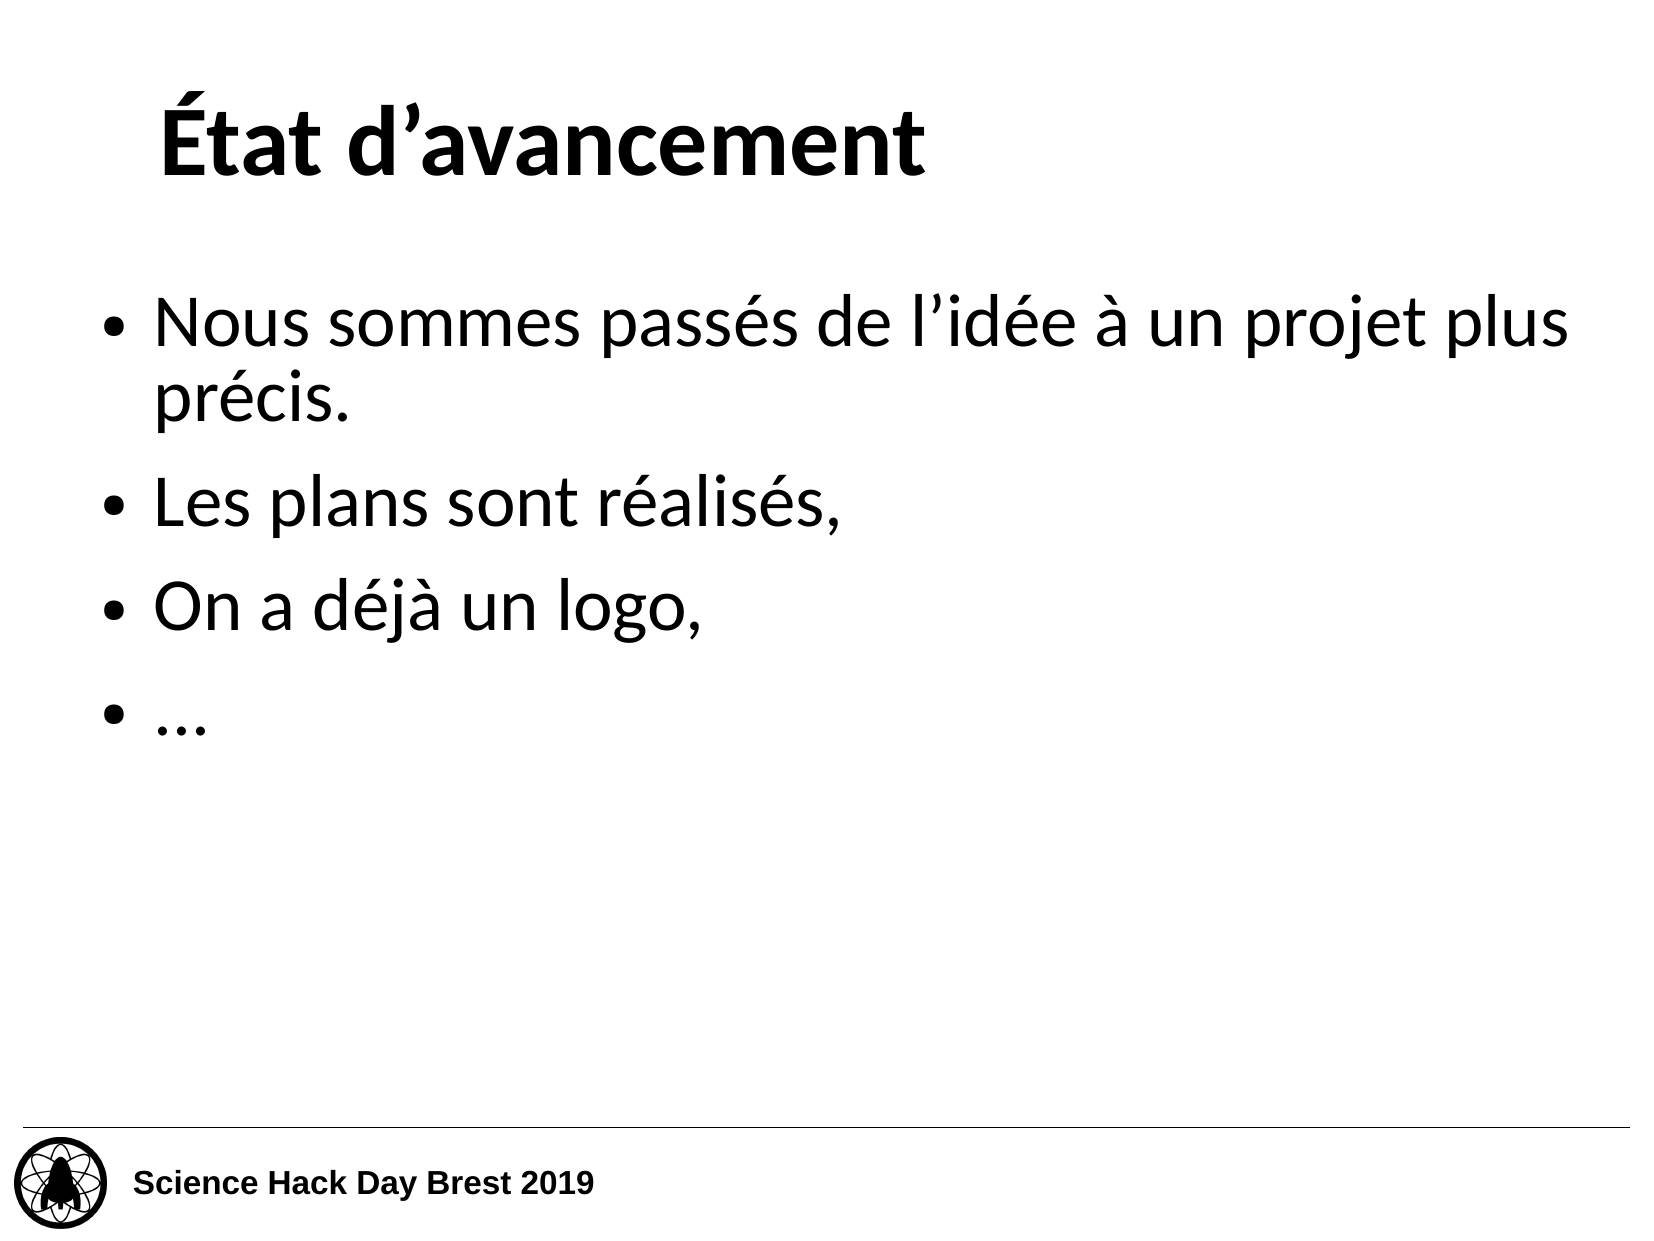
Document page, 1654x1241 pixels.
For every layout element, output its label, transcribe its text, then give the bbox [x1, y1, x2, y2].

title État d’avancement [11, 47, 1347, 255]
text_box Science Hack Day Brest 2019 [118, 1157, 1040, 1210]
picture [14, 1137, 107, 1230]
list Nous sommes passés de l’idée à un projet plus précis. Les plans sont réalisés, On a déjà un logo, ... [82, 290, 1571, 1109]
